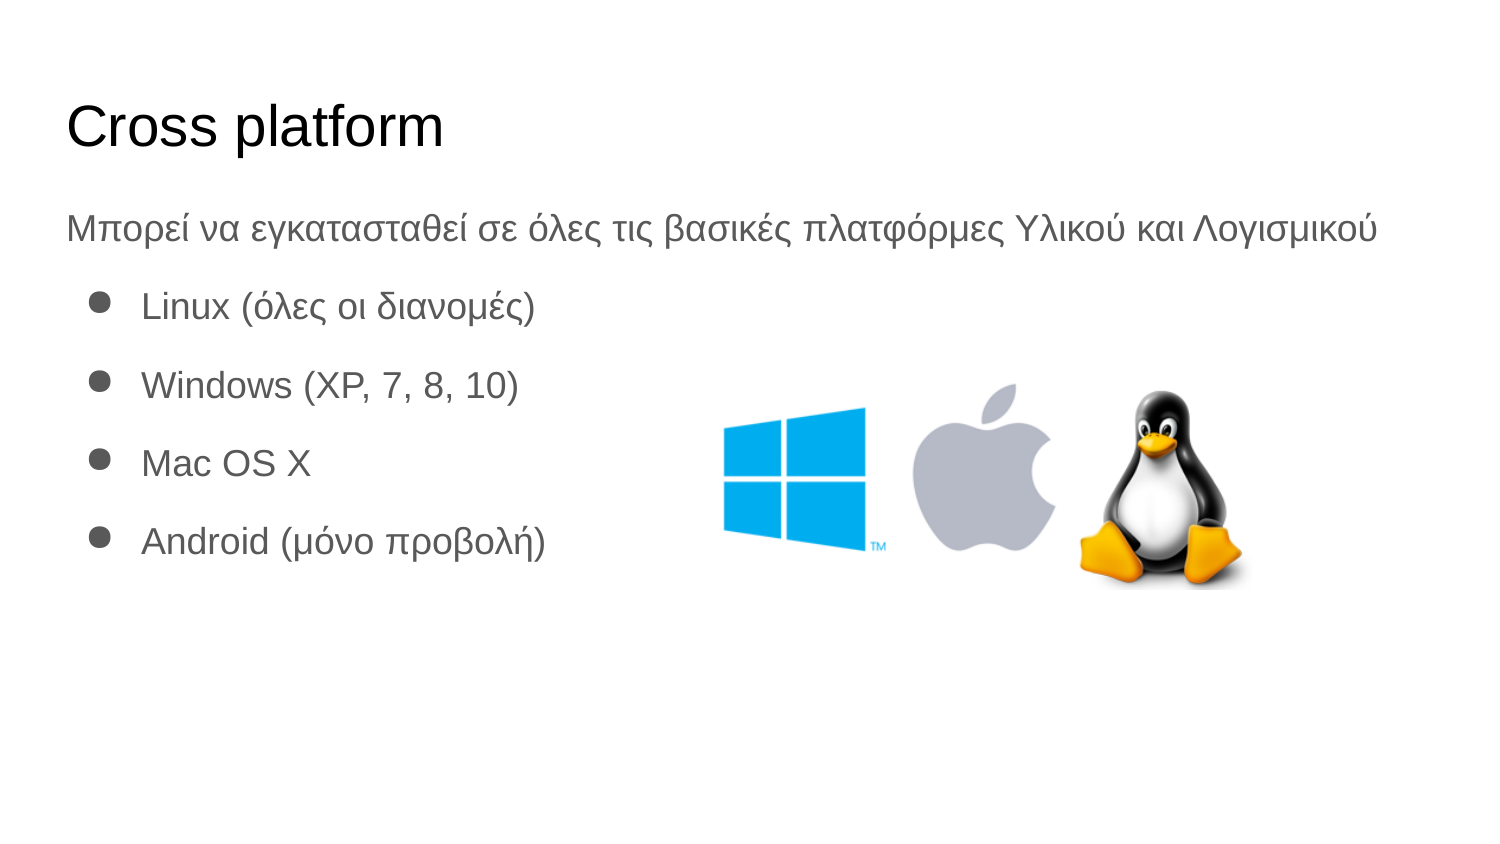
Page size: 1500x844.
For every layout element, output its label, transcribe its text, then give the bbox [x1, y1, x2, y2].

title Cross platform [51, 72, 1449, 167]
list Μπορεί να εγκατασταθεί σε όλες τις βασικές πλατφόρμες Υλικού και Λογισμικού Linux (όλες οι διανομές) Windows (XP, 7, 8, 10) Mac OS X Android (μόνο προβολή) [51, 189, 1449, 750]
picture [709, 365, 1254, 590]
